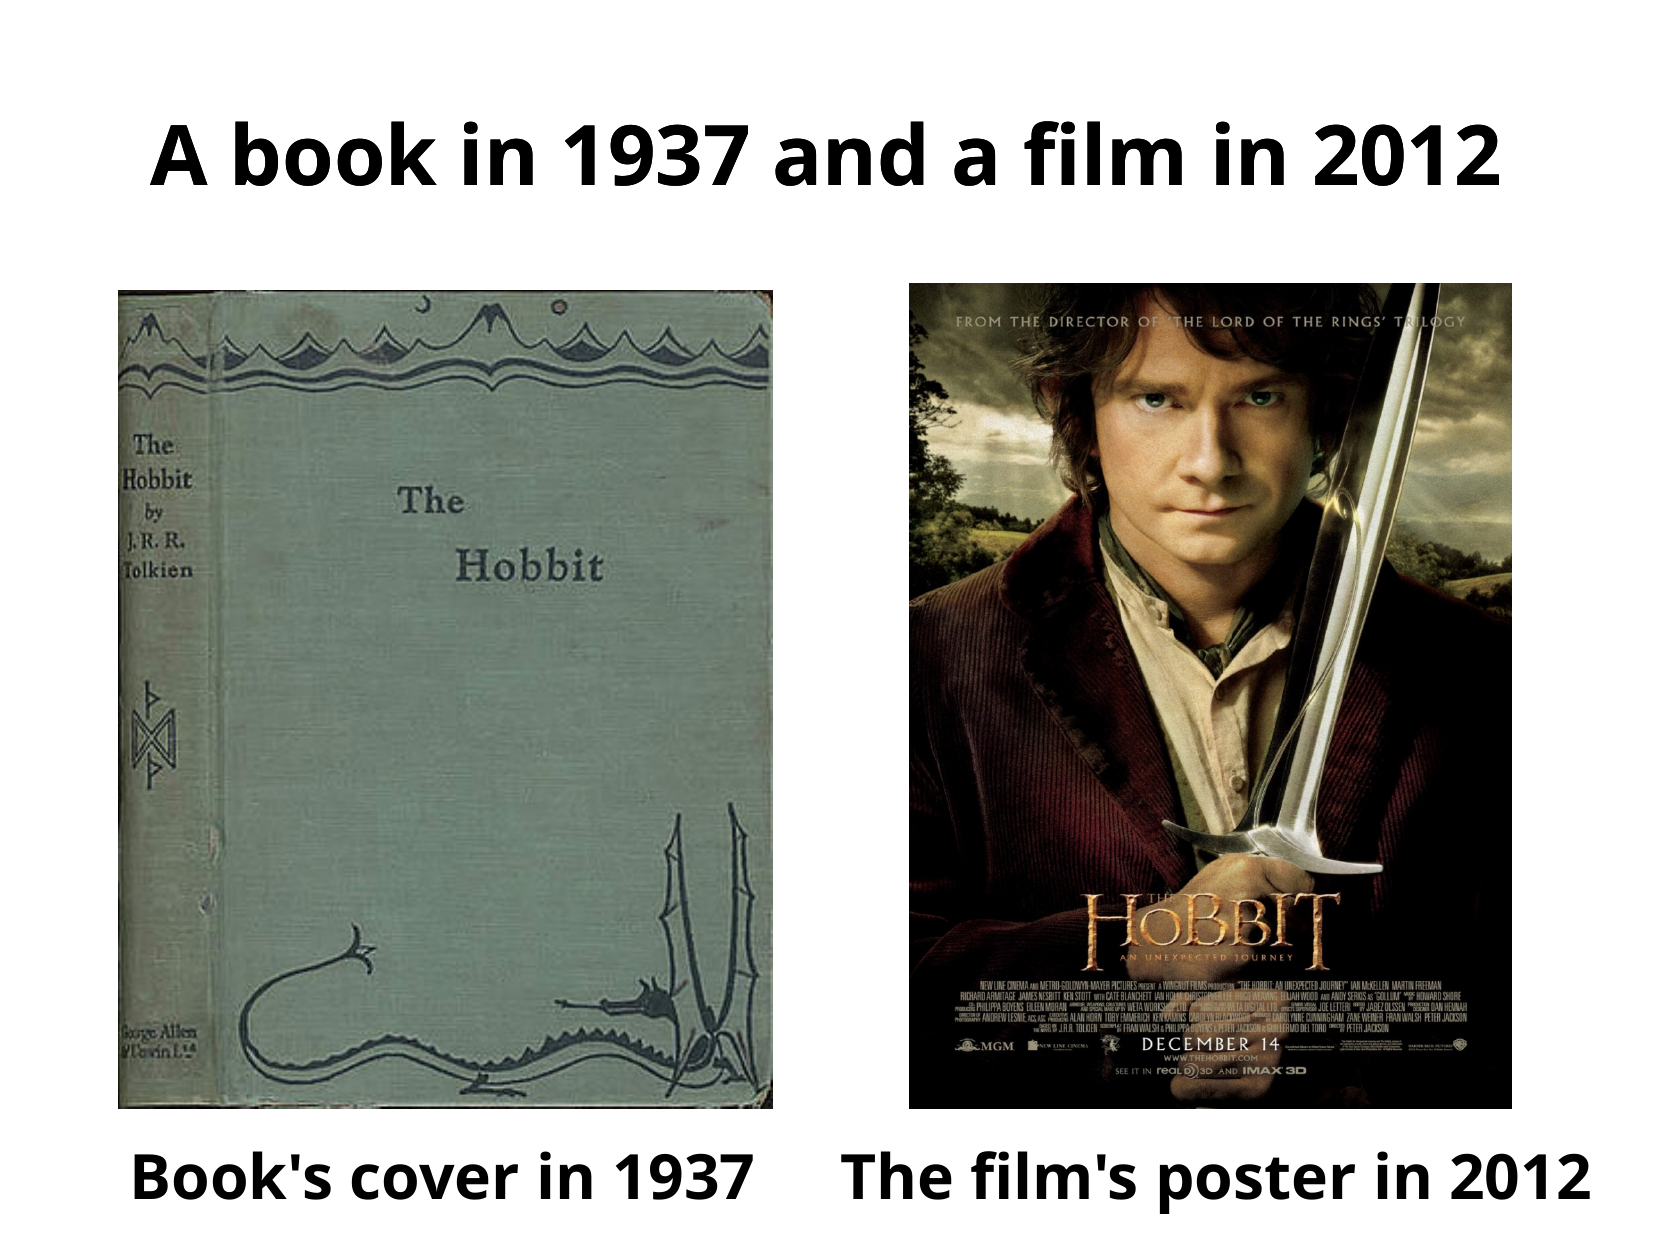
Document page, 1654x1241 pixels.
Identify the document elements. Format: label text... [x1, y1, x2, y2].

text_box The film's poster in 2012 [862, 1133, 1571, 1217]
picture [909, 283, 1512, 1109]
text_box Book's cover in 1937 [118, 1133, 768, 1217]
title A book in 1937 and a film in 2012 [82, 49, 1571, 257]
picture [118, 290, 773, 1109]
